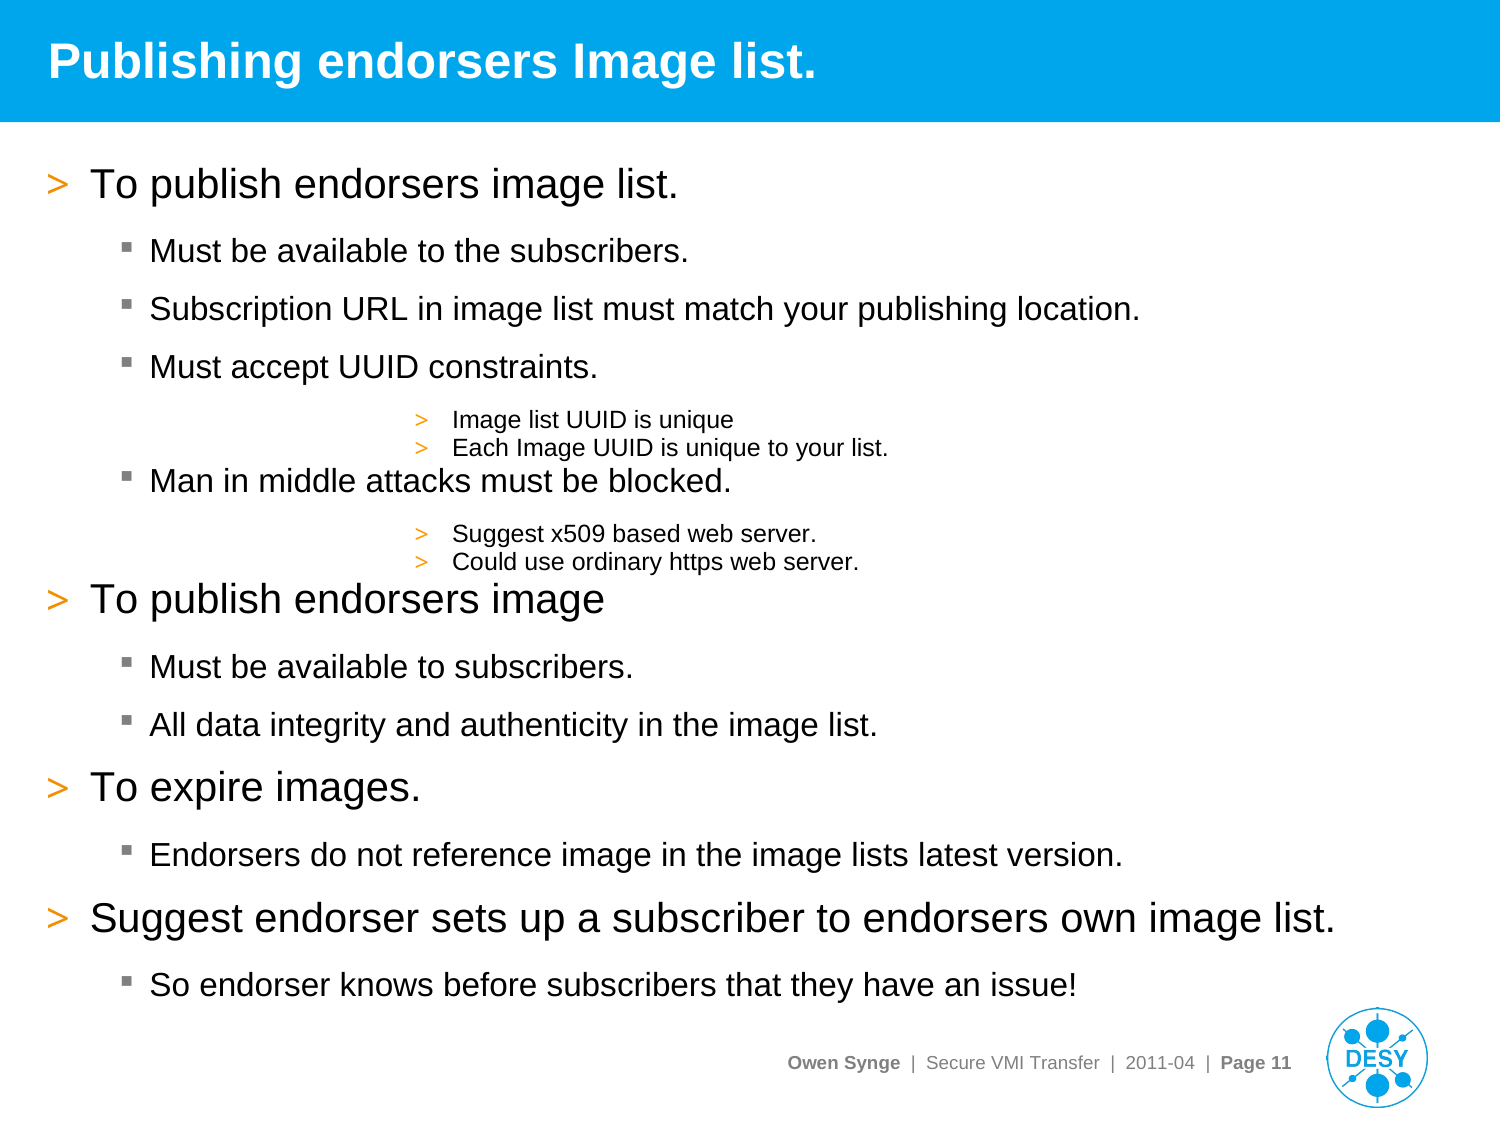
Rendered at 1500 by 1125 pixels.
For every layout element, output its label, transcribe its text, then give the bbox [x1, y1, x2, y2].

picture [1326, 1014, 1428, 1108]
title Publishing endorsers Image list. [47, 24, 1446, 99]
list To publish endorsers image list. Must be available to the subscribers. Subscription URL in image list must match your publishing location. Must accept UUID constraints. Image list UUID is unique Each Image UUID is unique to your list. Man in middle attacks must be blocked. Suggest x509 based web server. Could use ordinary https web server. To publish endorsers image Must be available to subscribers. All data integrity and authenticity in the image list. To expire images. Endorsers do not reference image in the image lists latest version. Suggest endorser sets up a subscriber to endorsers own image list. So endorser knows before subscribers that they have an issue! [46, 160, 1444, 1014]
